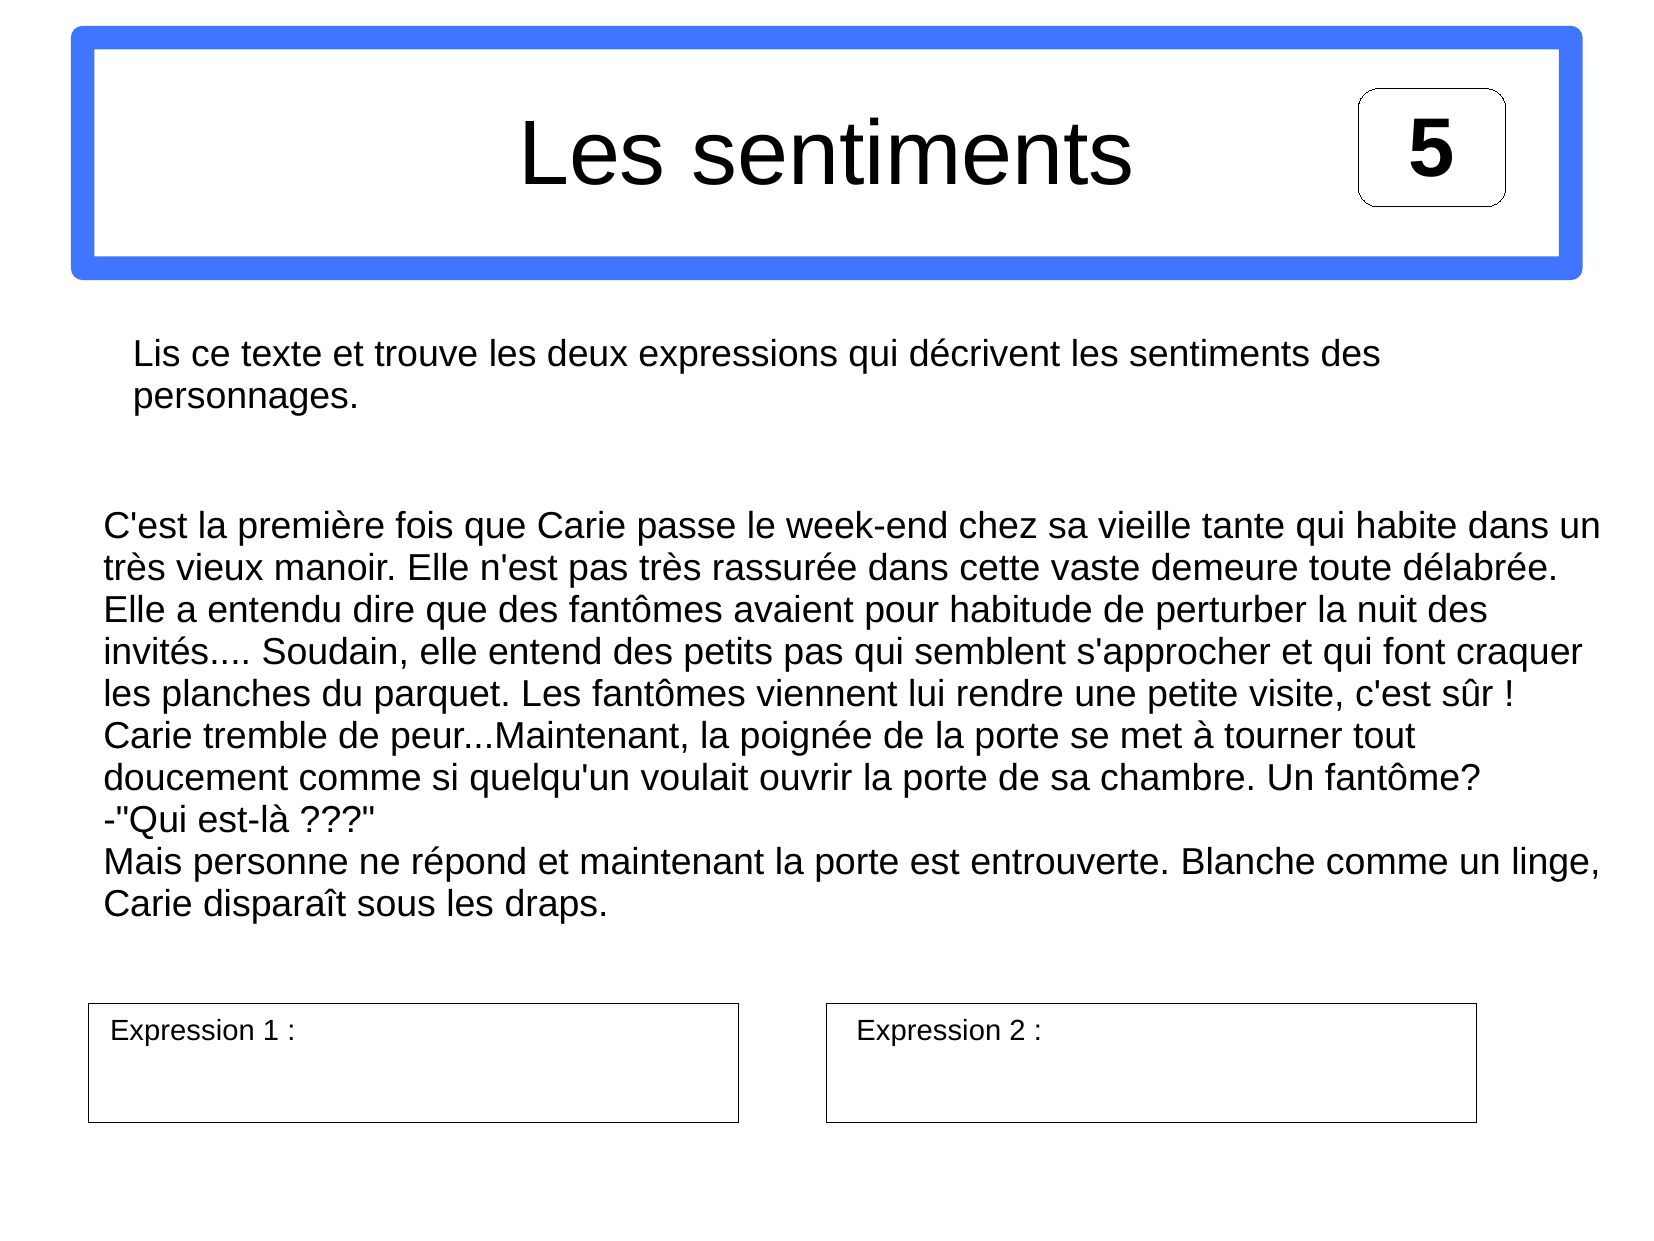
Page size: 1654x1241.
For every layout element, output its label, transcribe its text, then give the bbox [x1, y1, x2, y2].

text_box Lis ce texte et trouve les deux expressions qui décrivent les sentiments des personnages. [118, 324, 1506, 424]
text_box C'est la première fois que Carie passe le week-end chez sa vieille tante qui habite dans un très vieux manoir. Elle n'est pas très rassurée dans cette vaste demeure toute délabrée. Elle a entendu dire que des fantômes avaient pour habitude de perturber la nuit des invités.... Soudain, elle entend des petits pas qui semblent s'approcher et qui font craquer les planches du parquet. Les fantômes viennent lui rendre une petite visite, c'est sûr ! Carie tremble de peur...Maintenant, la poignée de la porte se met à tourner tout doucement comme si quelqu'un voulait ouvrir la porte de sa chambre. Un fantôme? -"Qui est-là ???" Mais personne ne répond et maintenant la porte est entrouverte. Blanche comme un linge, Carie disparaît sous les draps. [88, 497, 1625, 975]
text_box 5 [1358, 88, 1506, 207]
title Les sentiments [82, 37, 1571, 269]
text_box Expression 2 : [826, 1003, 1477, 1123]
text_box Expression 1 : [88, 1003, 739, 1123]
